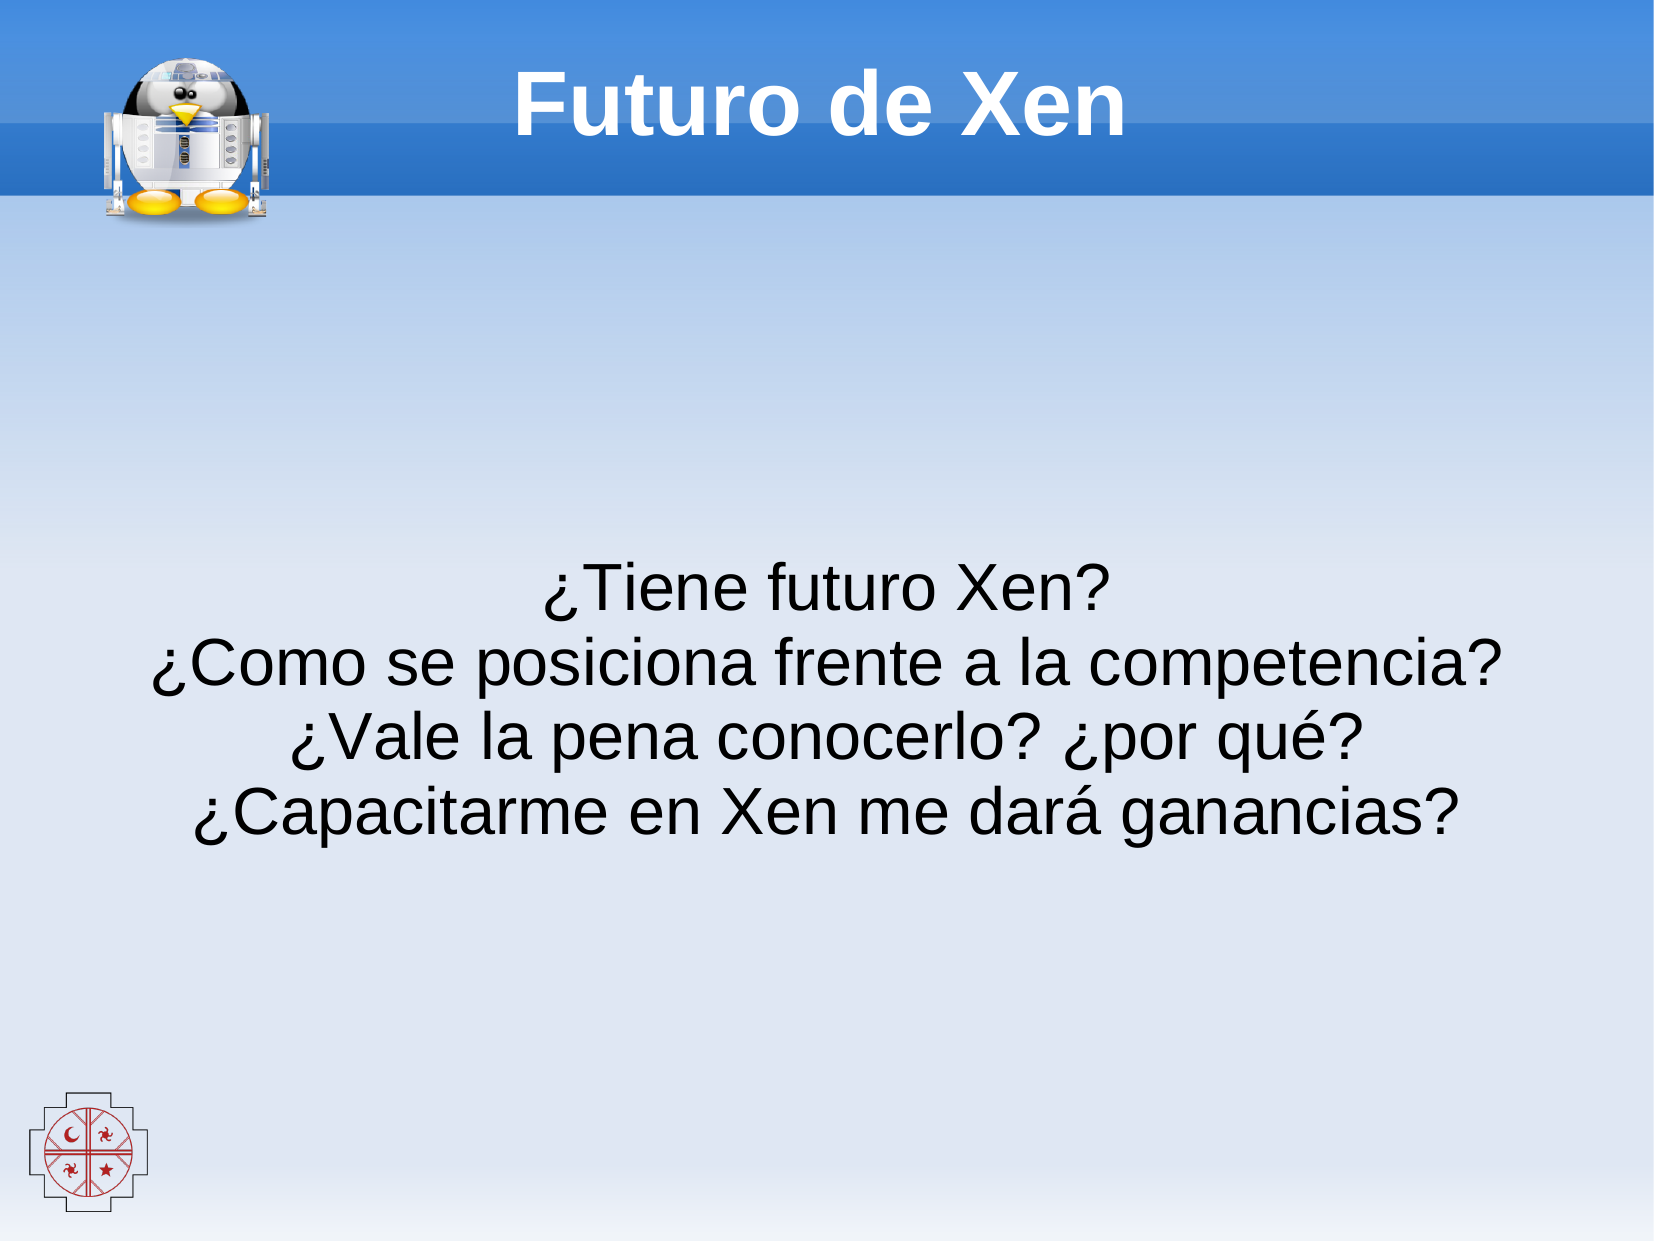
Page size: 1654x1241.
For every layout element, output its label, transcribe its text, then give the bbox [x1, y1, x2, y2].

picture [0, 0, 1654, 1241]
title Futuro de Xen [76, 7, 1565, 200]
subtitle ¿Tiene futuro Xen? ¿Como se posiciona frente a la competencia? ¿Vale la pena conocerlo? ¿por qué? ¿Capacitarme en Xen me dará ganancias? [82, 297, 1571, 1102]
